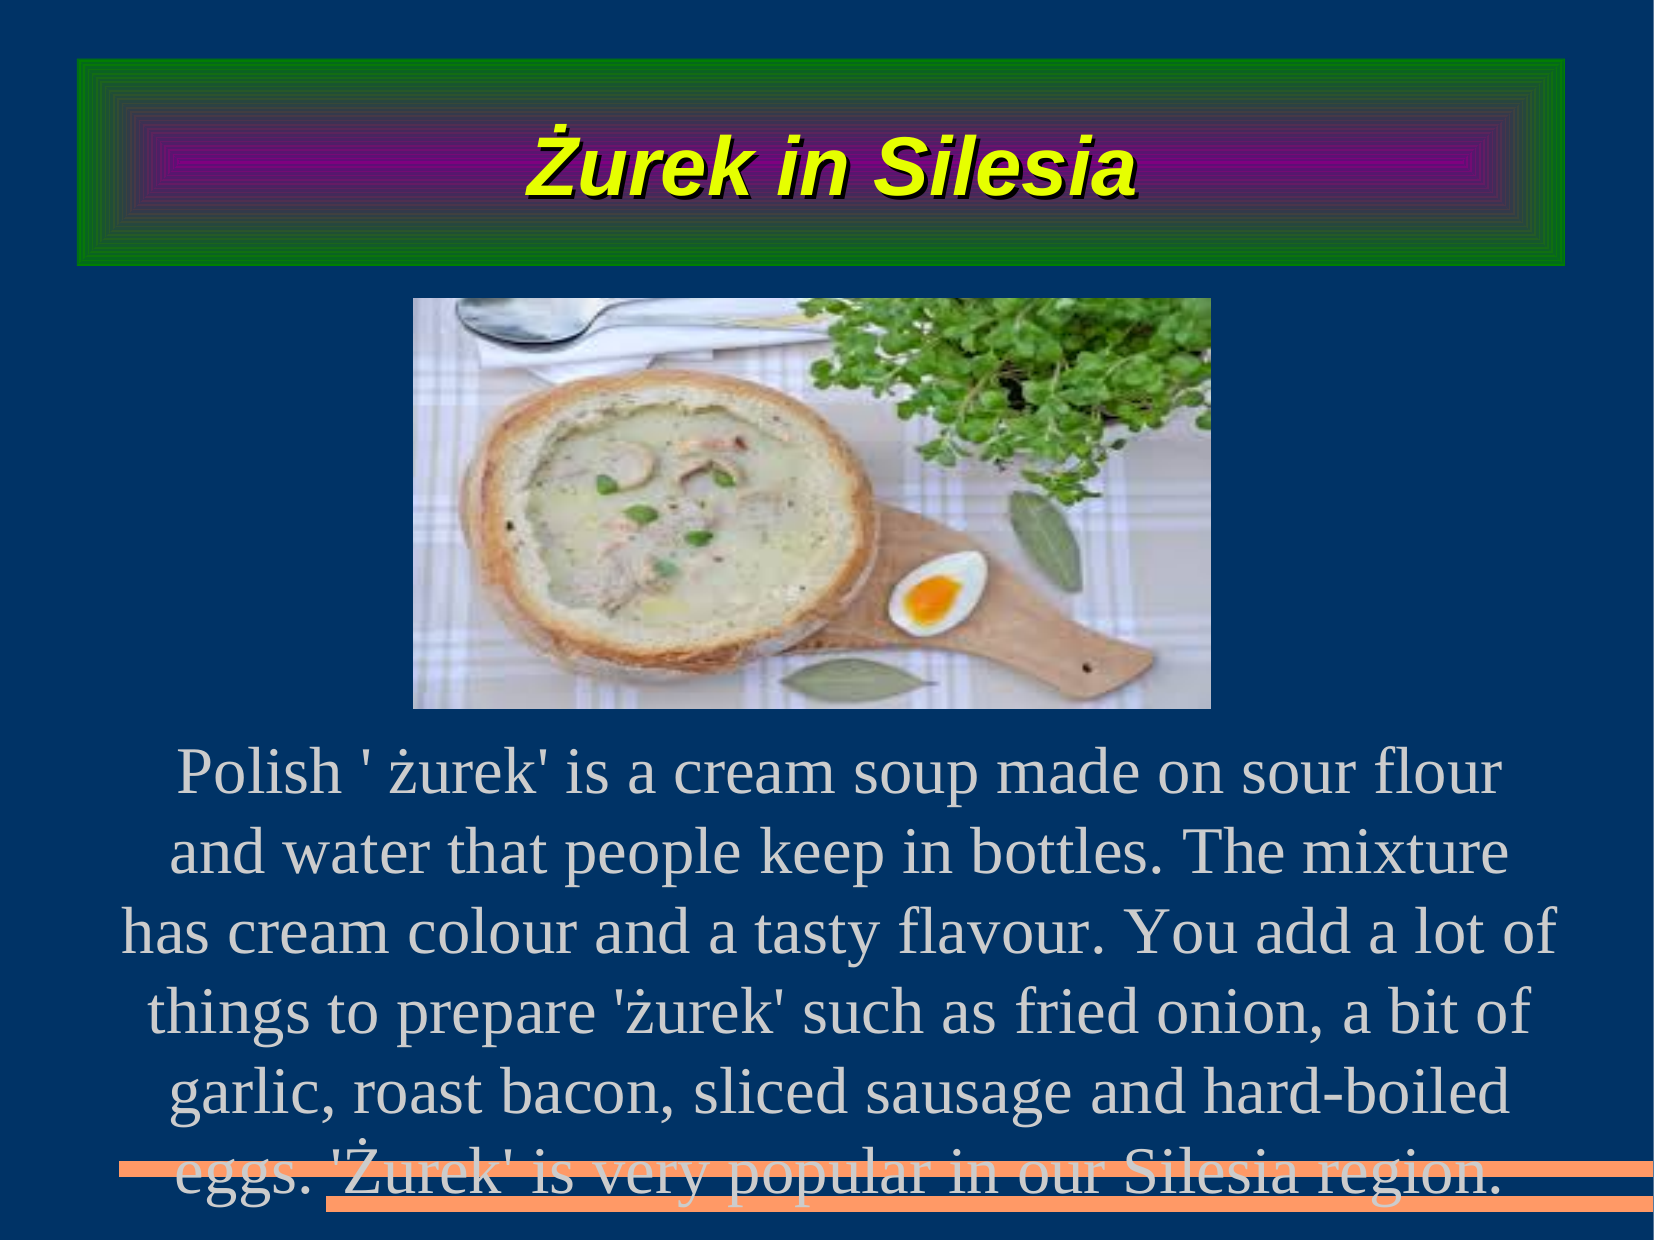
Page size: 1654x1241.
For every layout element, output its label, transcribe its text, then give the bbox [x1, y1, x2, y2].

title Żurek in Silesia [76, 58, 1565, 266]
picture [413, 298, 1211, 709]
subtitle Polish ' żurek' is a cream soup made on sour flour and water that people keep in bottles. The mixture has cream colour and a tasty flavour. You add a lot of things to prepare 'żurek' such as fried onion, a bit of garlic, roast bacon, sliced sausage and hard-boiled eggs. 'Żurek' is very popular in our Silesia region. [121, 282, 1561, 1172]
